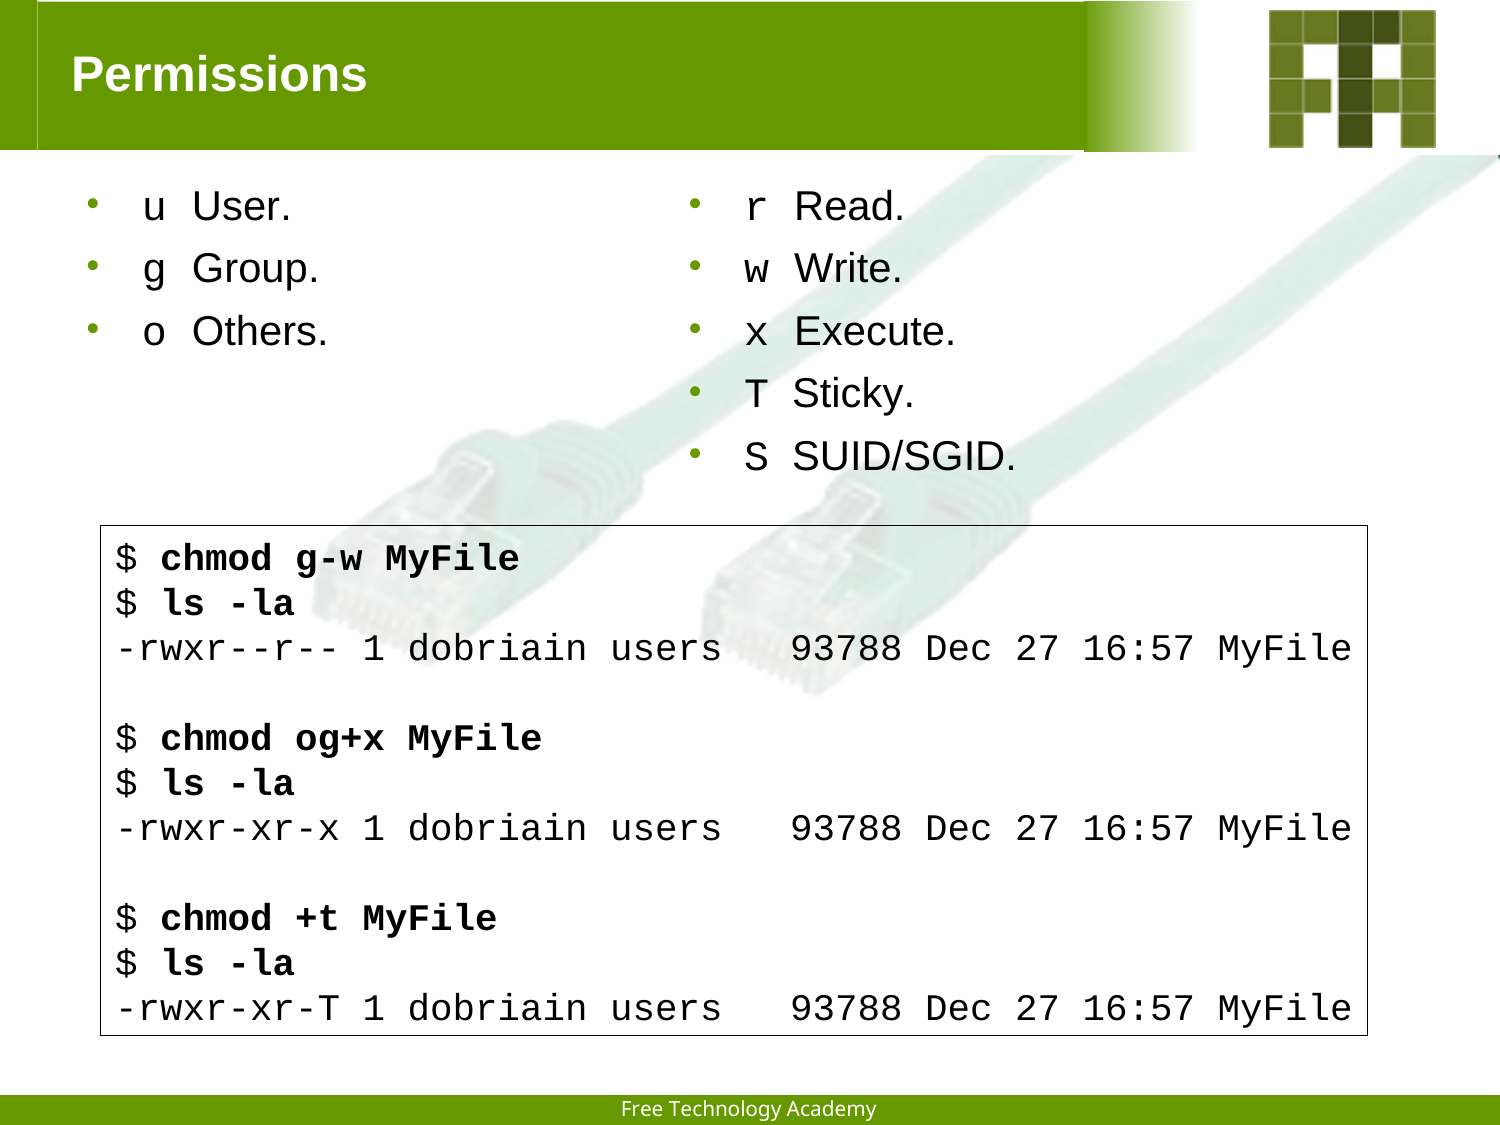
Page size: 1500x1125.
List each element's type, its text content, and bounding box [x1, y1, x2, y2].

title Permissions [56, 1, 1107, 152]
picture [1269, 10, 1436, 148]
text_box $ chmod g-w MyFile $ ls -la -rwxr--r-- 1 dobriain users 93788 Dec 27 16:57 MyFile $ chmod og+x MyFile $ ls -la -rwxr-xr-x 1 dobriain users 93788 Dec 27 16:57 MyFile $ chmod +t MyFile $ ls -la -rwxr-xr-T 1 dobriain users 93788 Dec 27 16:57 MyFile [100, 525, 1368, 1036]
list r Read. w Write. x Execute. T Sticky. S SUID/SGID. [673, 170, 1193, 502]
list u User. g Group. o Others. [70, 170, 402, 402]
